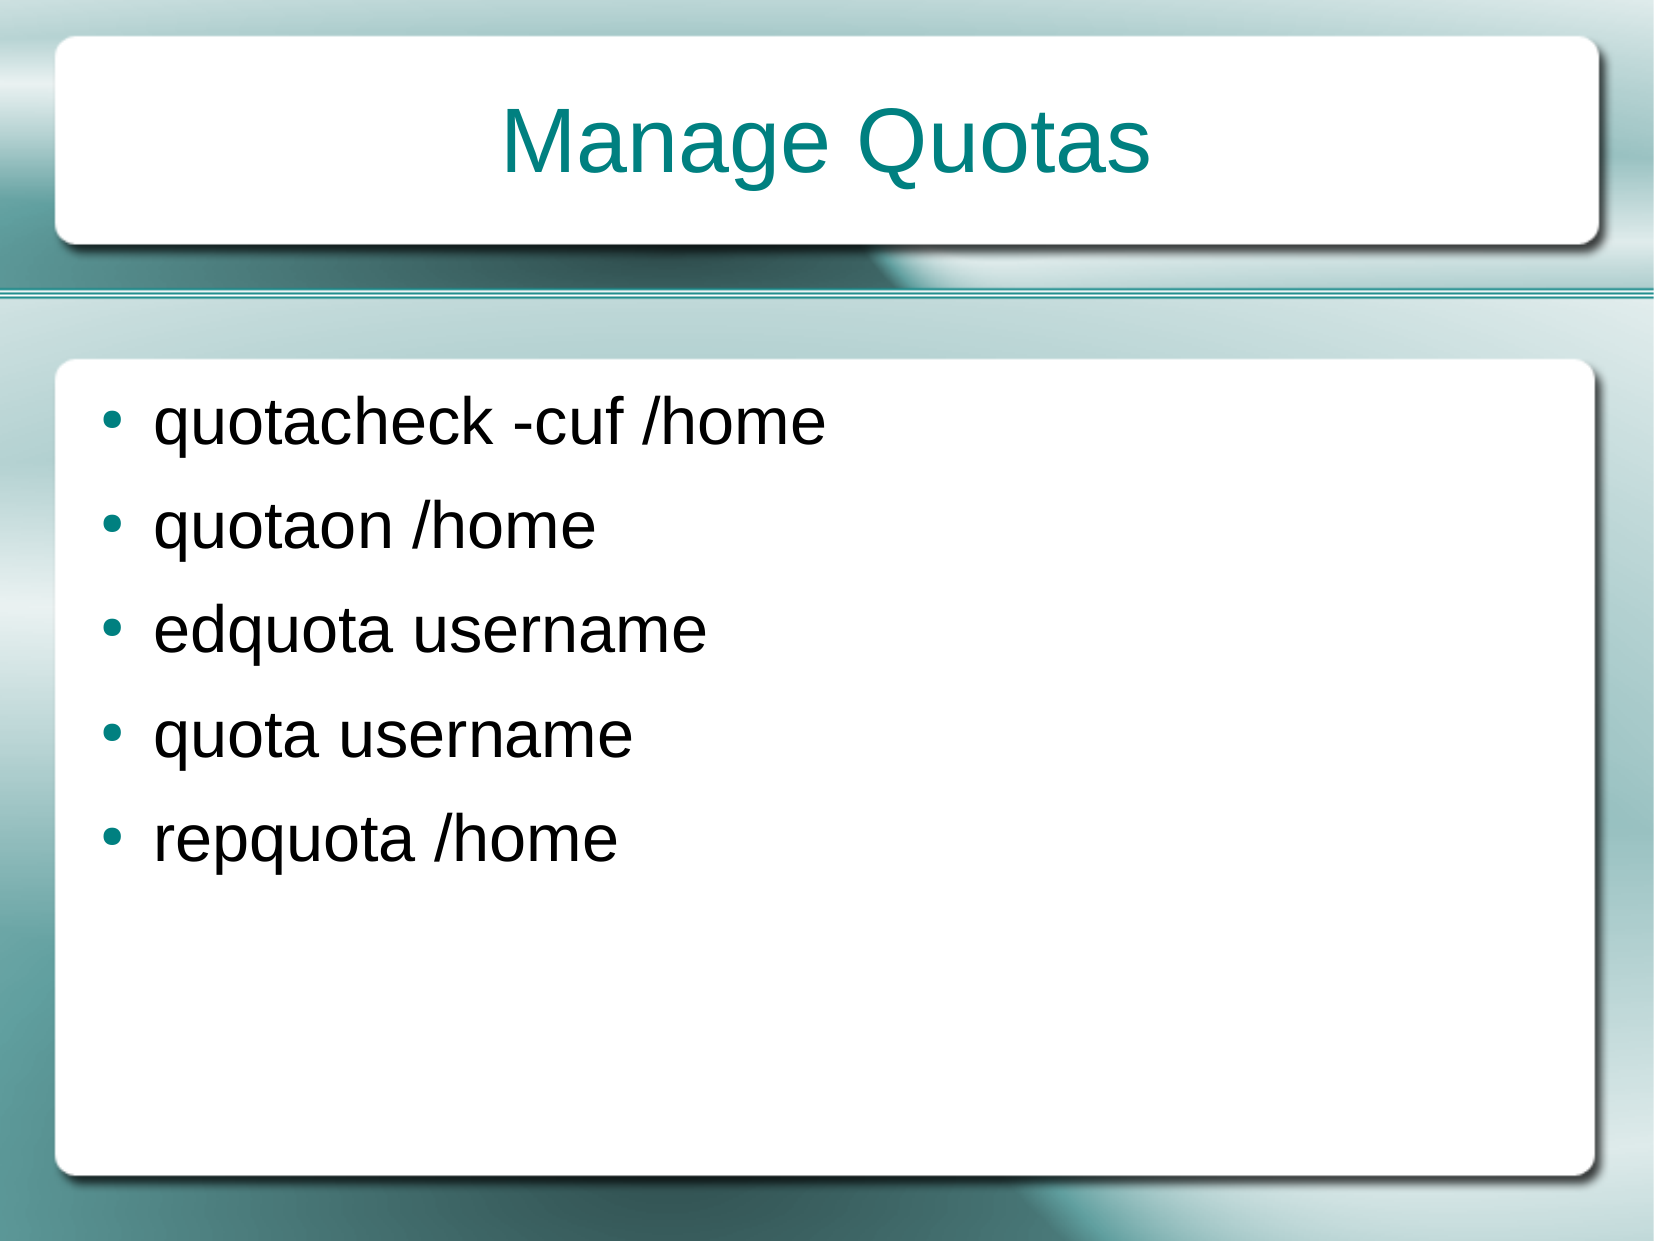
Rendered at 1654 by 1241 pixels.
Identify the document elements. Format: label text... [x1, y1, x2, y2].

picture [0, 0, 1654, 1241]
list quotacheck -cuf /home quotaon /home edquota username quota username repquota /home [82, 383, 1571, 1019]
title Manage Quotas [82, 45, 1571, 238]
